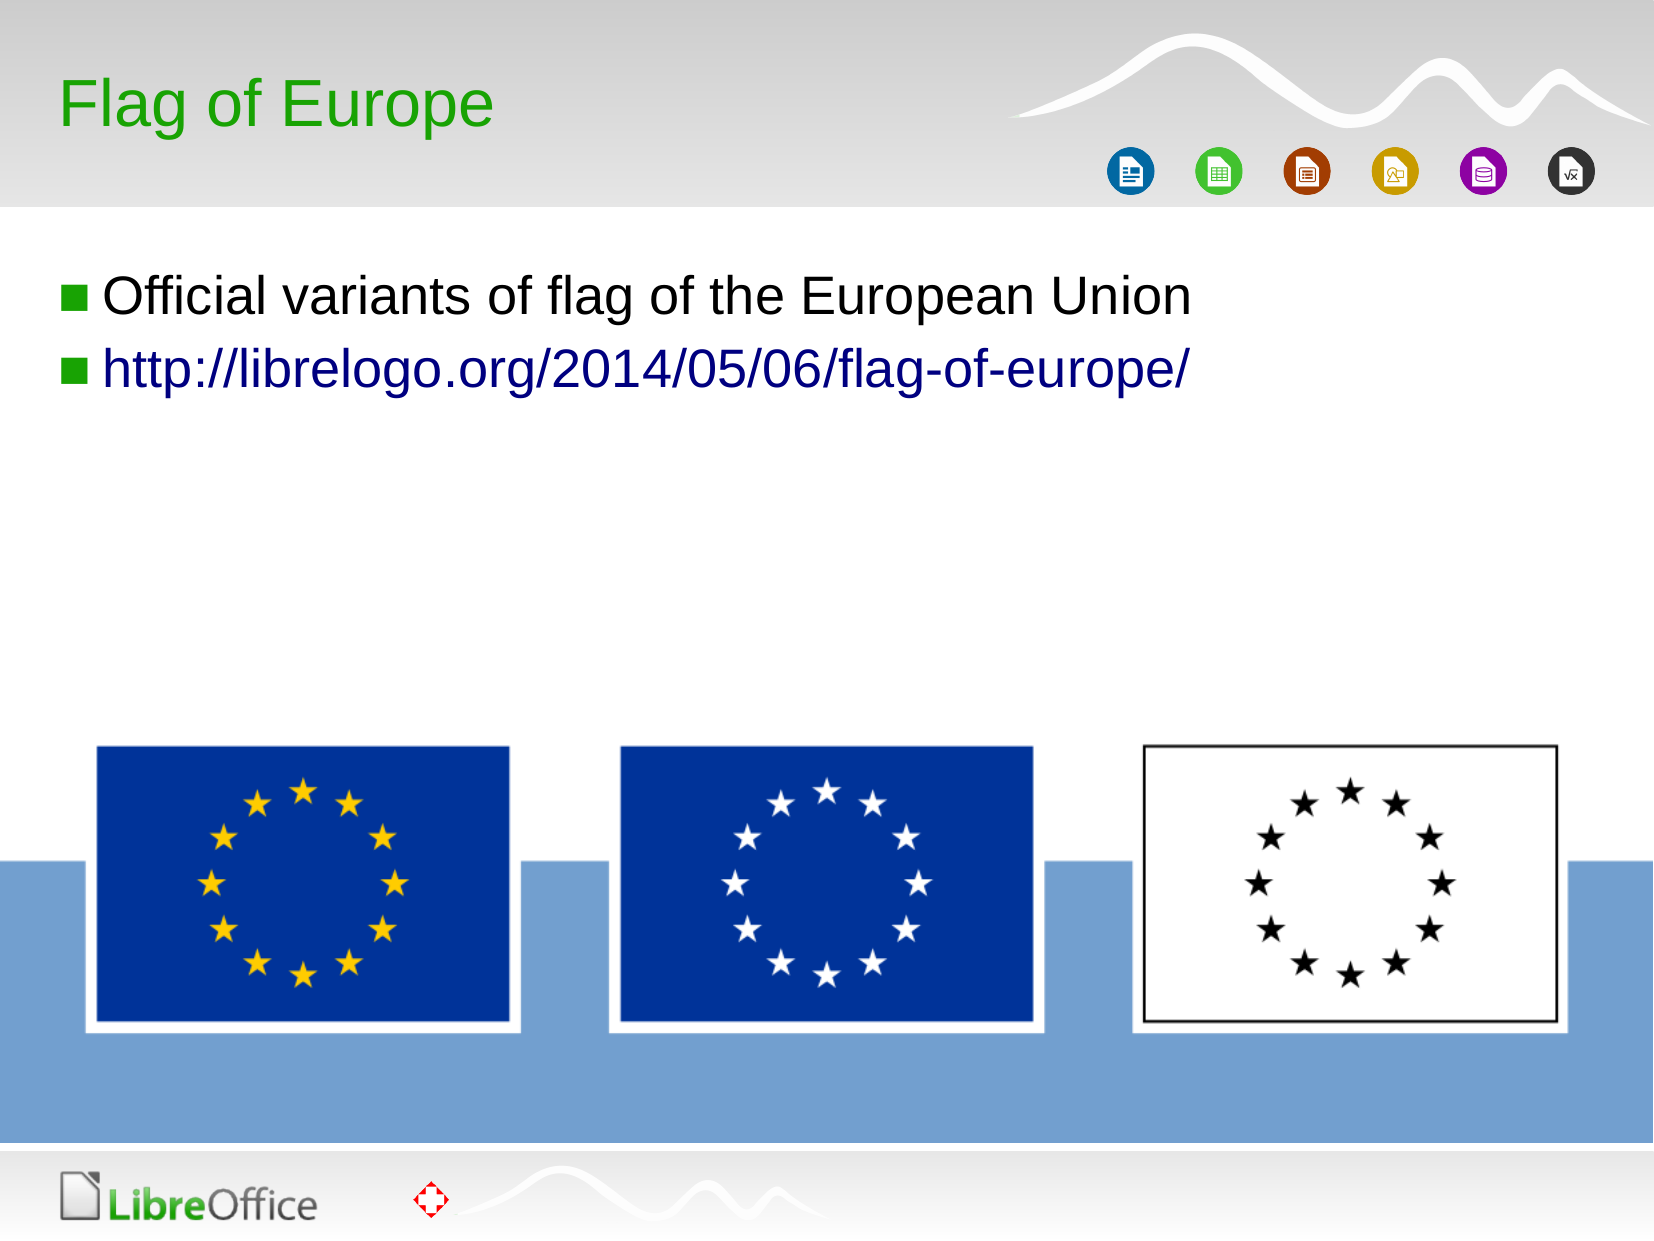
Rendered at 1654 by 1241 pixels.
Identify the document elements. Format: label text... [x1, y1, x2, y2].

list Official variants of flag of the European Union http://librelogo.org/2014/05/06/flag-of-europe/ [59, 265, 1595, 656]
title Flag of Europe [59, 29, 1034, 178]
picture [41, 1152, 337, 1240]
picture [0, 656, 1653, 1143]
picture [1107, 147, 1595, 195]
picture [413, 1163, 833, 1223]
picture [1034, 29, 1654, 131]
